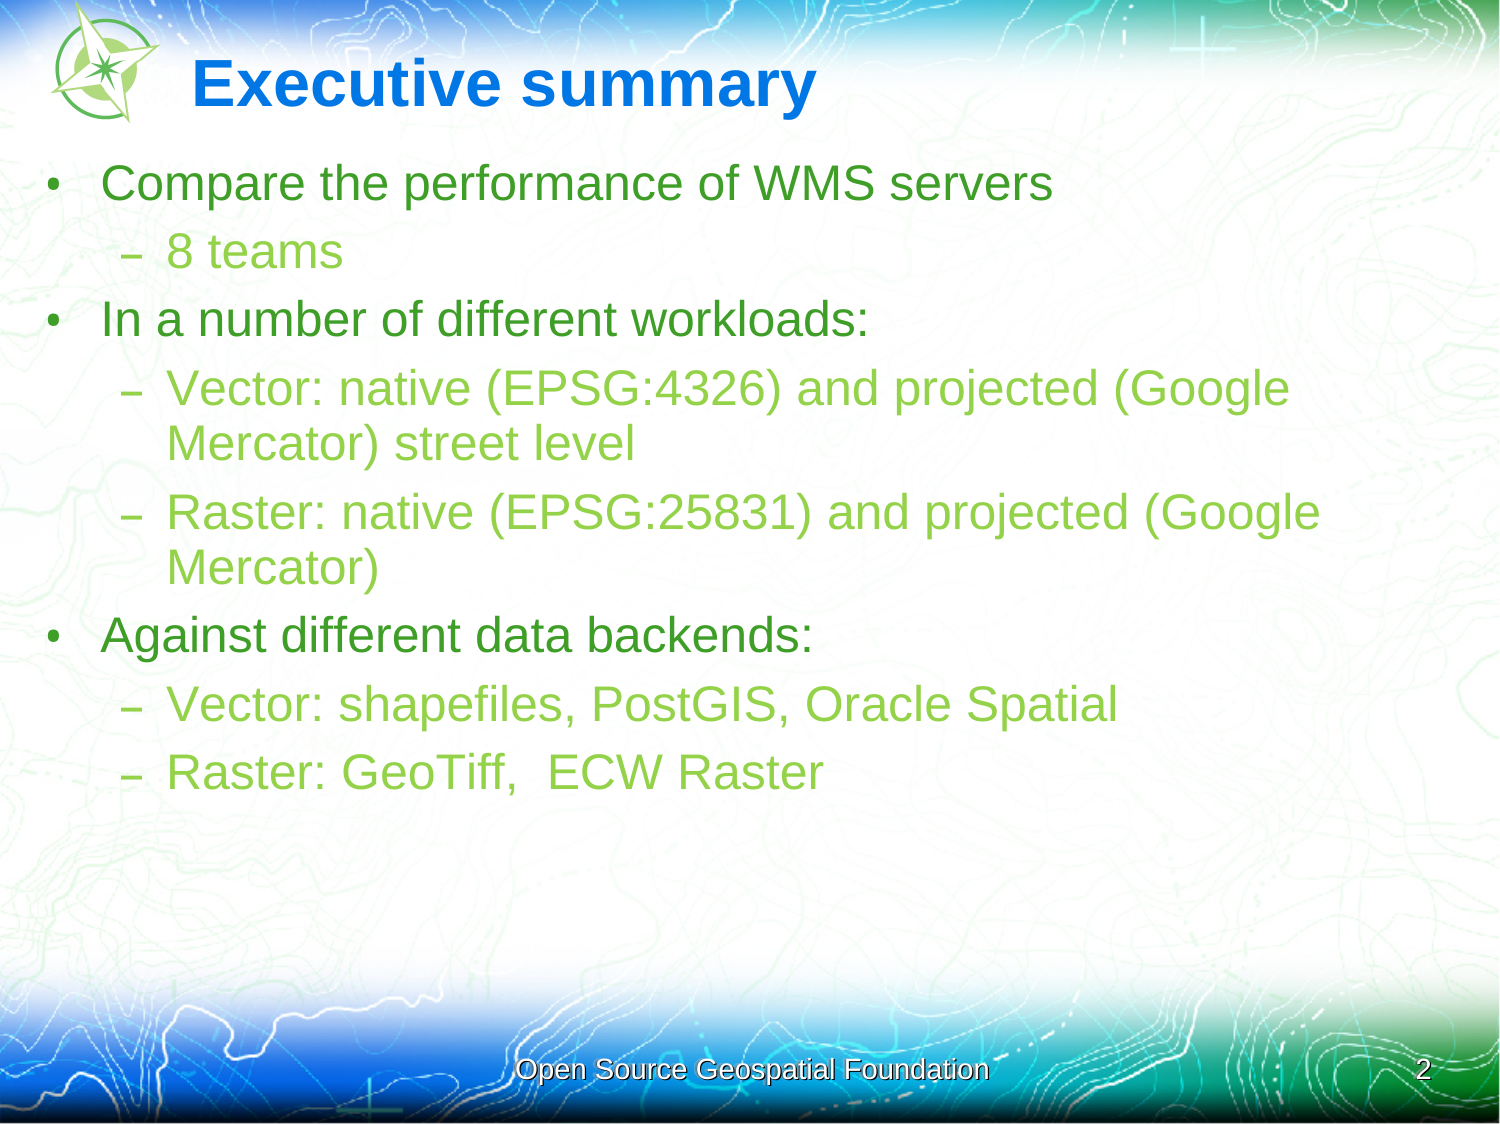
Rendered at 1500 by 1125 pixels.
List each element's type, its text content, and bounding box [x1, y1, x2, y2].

list Compare the performance of WMS servers 8 teams In a number of different workloads: Vector: native (EPSG:4326) and projected (Google Mercator) street level Raster: native (EPSG:25831) and projected (Google Mercator) Against different data backends: Vector: shapefiles, PostGIS, Oracle Spatial Raster: GeoTiff, ECW Raster [29, 147, 1477, 1034]
title Executive summary [177, 33, 1477, 134]
picture [0, 0, 1500, 1125]
